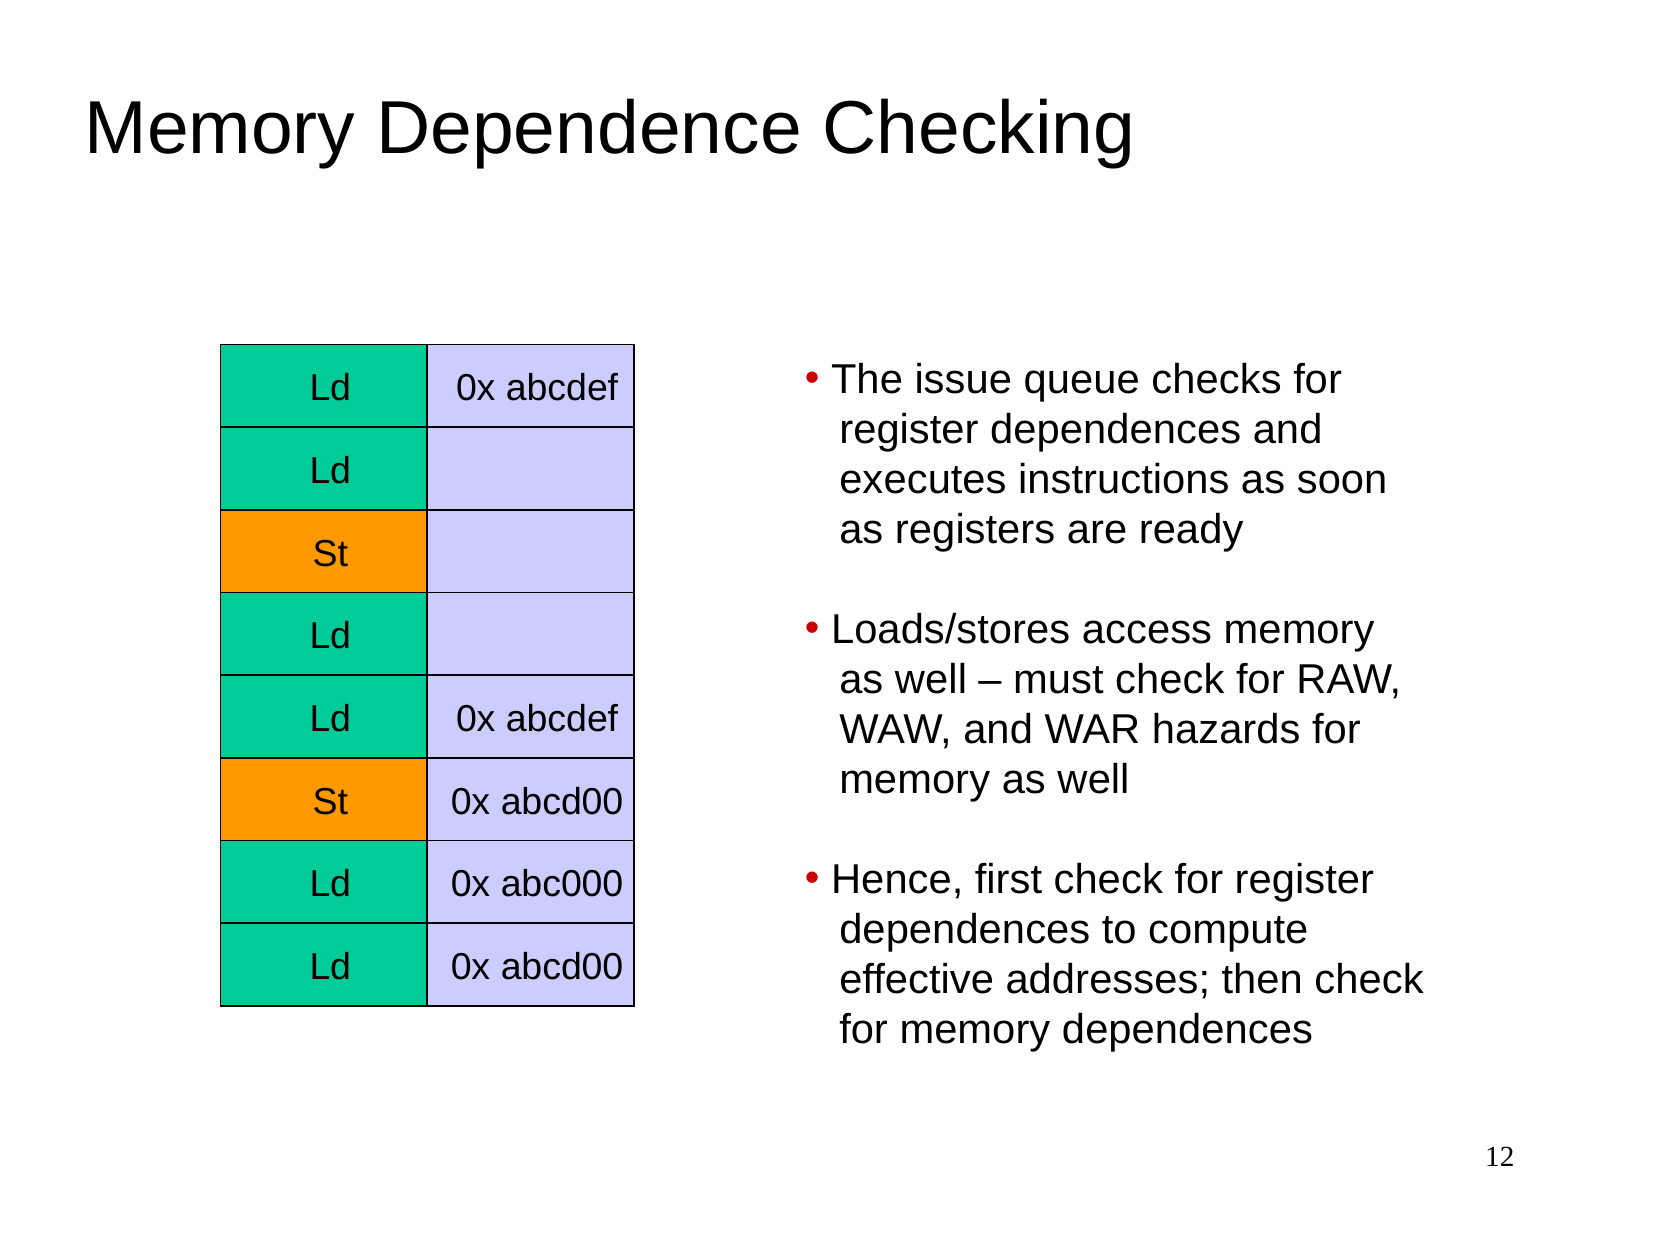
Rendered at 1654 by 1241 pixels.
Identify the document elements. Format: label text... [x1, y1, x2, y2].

text_box 0x abc000 [427, 840, 634, 923]
text_box 0x abcd00 [427, 923, 634, 1006]
text_box Ld [220, 344, 427, 427]
text_box Ld [220, 840, 427, 923]
text_box Memory Dependence Checking [69, 71, 1151, 177]
text_box 0x abcd00 [427, 757, 634, 840]
text_box [427, 427, 634, 675]
text_box St [220, 509, 427, 592]
text_box Ld [220, 675, 427, 757]
text_box Ld [220, 427, 427, 509]
text_box 0x abcdef [427, 675, 634, 757]
text_box Ld [220, 923, 427, 1006]
text_box Ld [220, 592, 427, 675]
text_box <number> [1184, 1129, 1530, 1213]
text_box The issue queue checks for register dependences and executes instructions as soon as registers are ready Loads/stores access memory as well – must check for RAW, WAW, and WAR hazards for memory as well Hence, first check for register dependences to compute effective addresses; then check for memory dependences [790, 344, 1440, 1061]
text_box St [220, 757, 427, 840]
text_box 0x abcdef [427, 344, 634, 427]
